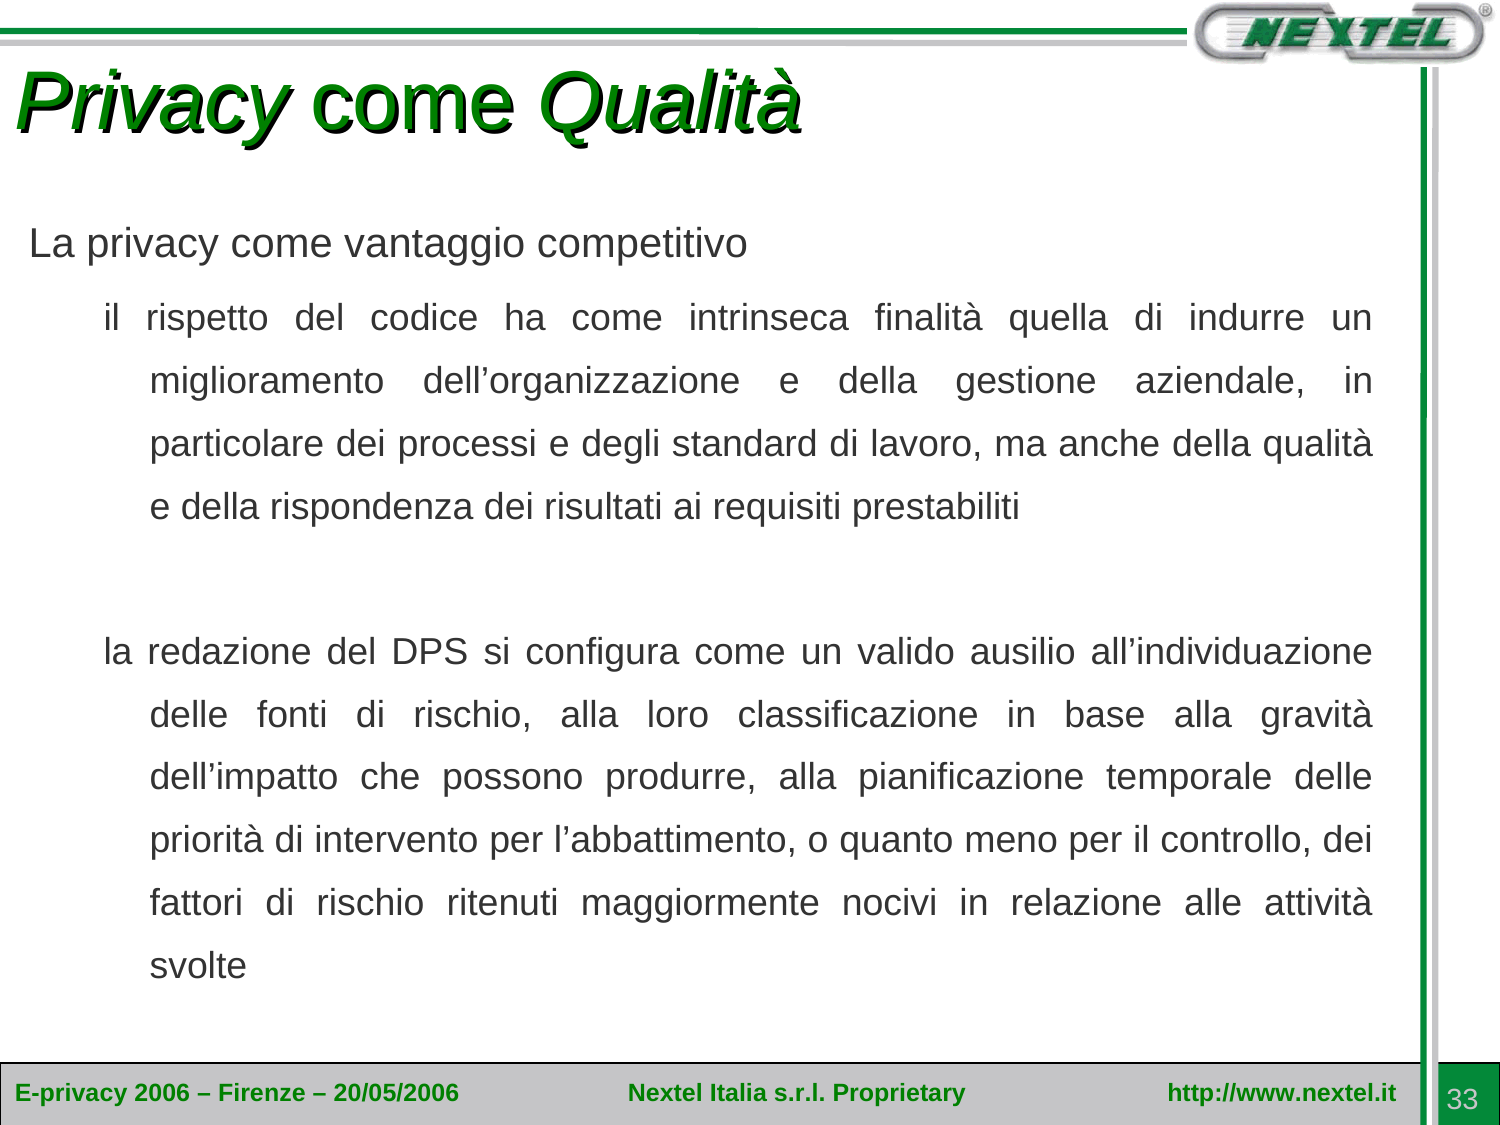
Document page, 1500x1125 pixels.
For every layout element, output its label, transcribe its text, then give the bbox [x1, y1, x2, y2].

title Privacy come Qualità [0, 39, 1182, 162]
list La privacy come vantaggio competitivo il rispetto del codice ha come intrinseca finalità quella di indurre un miglioramento dell’organizzazione e della gestione aziendale, in particolare dei processi e degli standard di lavoro, ma anche della qualità e della rispondenza dei risultati ai requisiti prestabiliti la redazione del DPS si configura come un valido ausilio all’individuazione delle fonti di rischio, alla loro classificazione in base alla gravità dell’impatto che possono produrre, alla pianificazione temporale delle priorità di intervento per l’abbattimento, o quanto meno per il controllo, dei fattori di rischio ritenuti maggiormente nocivi in relazione alle attività svolte [13, 188, 1388, 973]
picture [1187, 0, 1500, 67]
